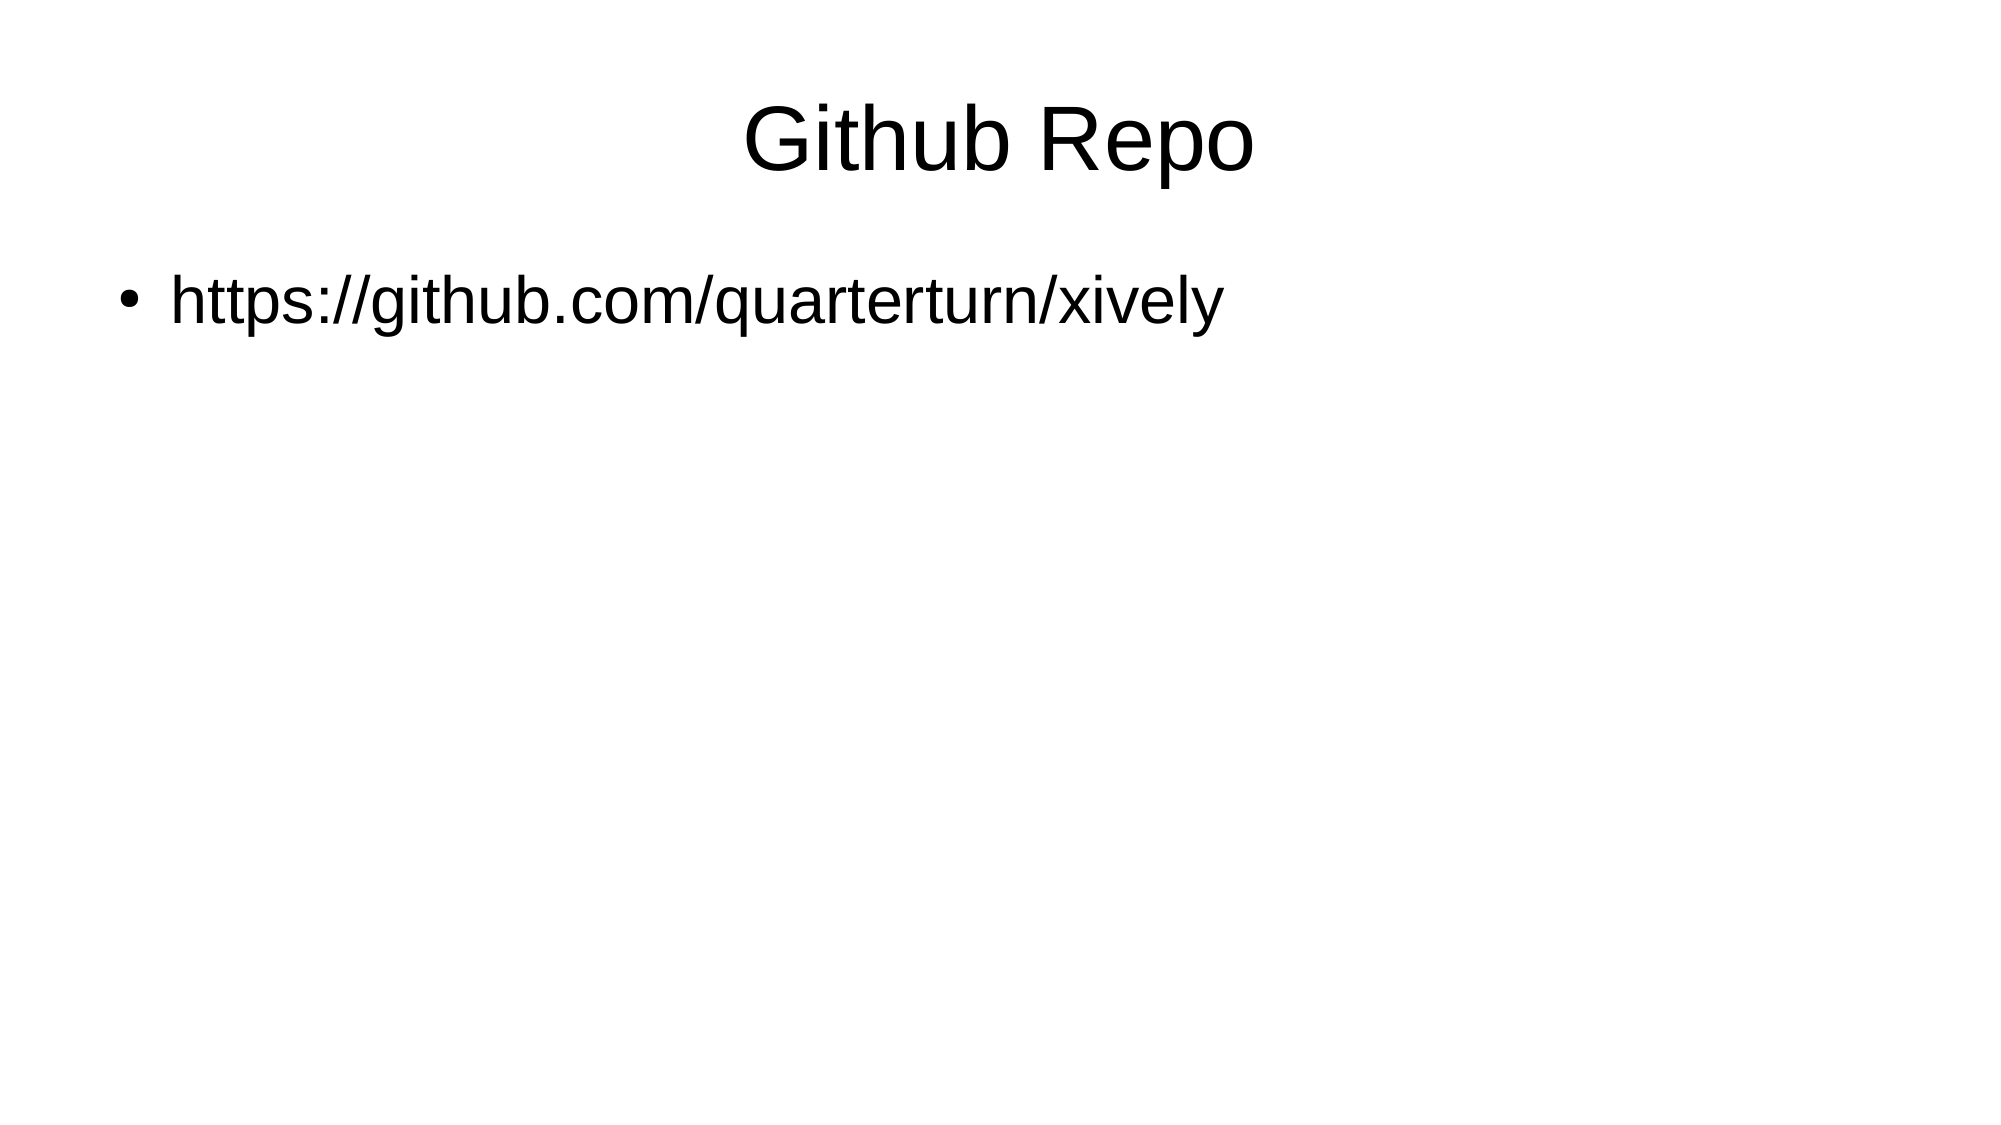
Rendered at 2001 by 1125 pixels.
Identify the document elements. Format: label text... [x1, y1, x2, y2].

list https://github.com/quarterturn/xively [99, 263, 1900, 916]
title Github Repo [99, 44, 1900, 233]
